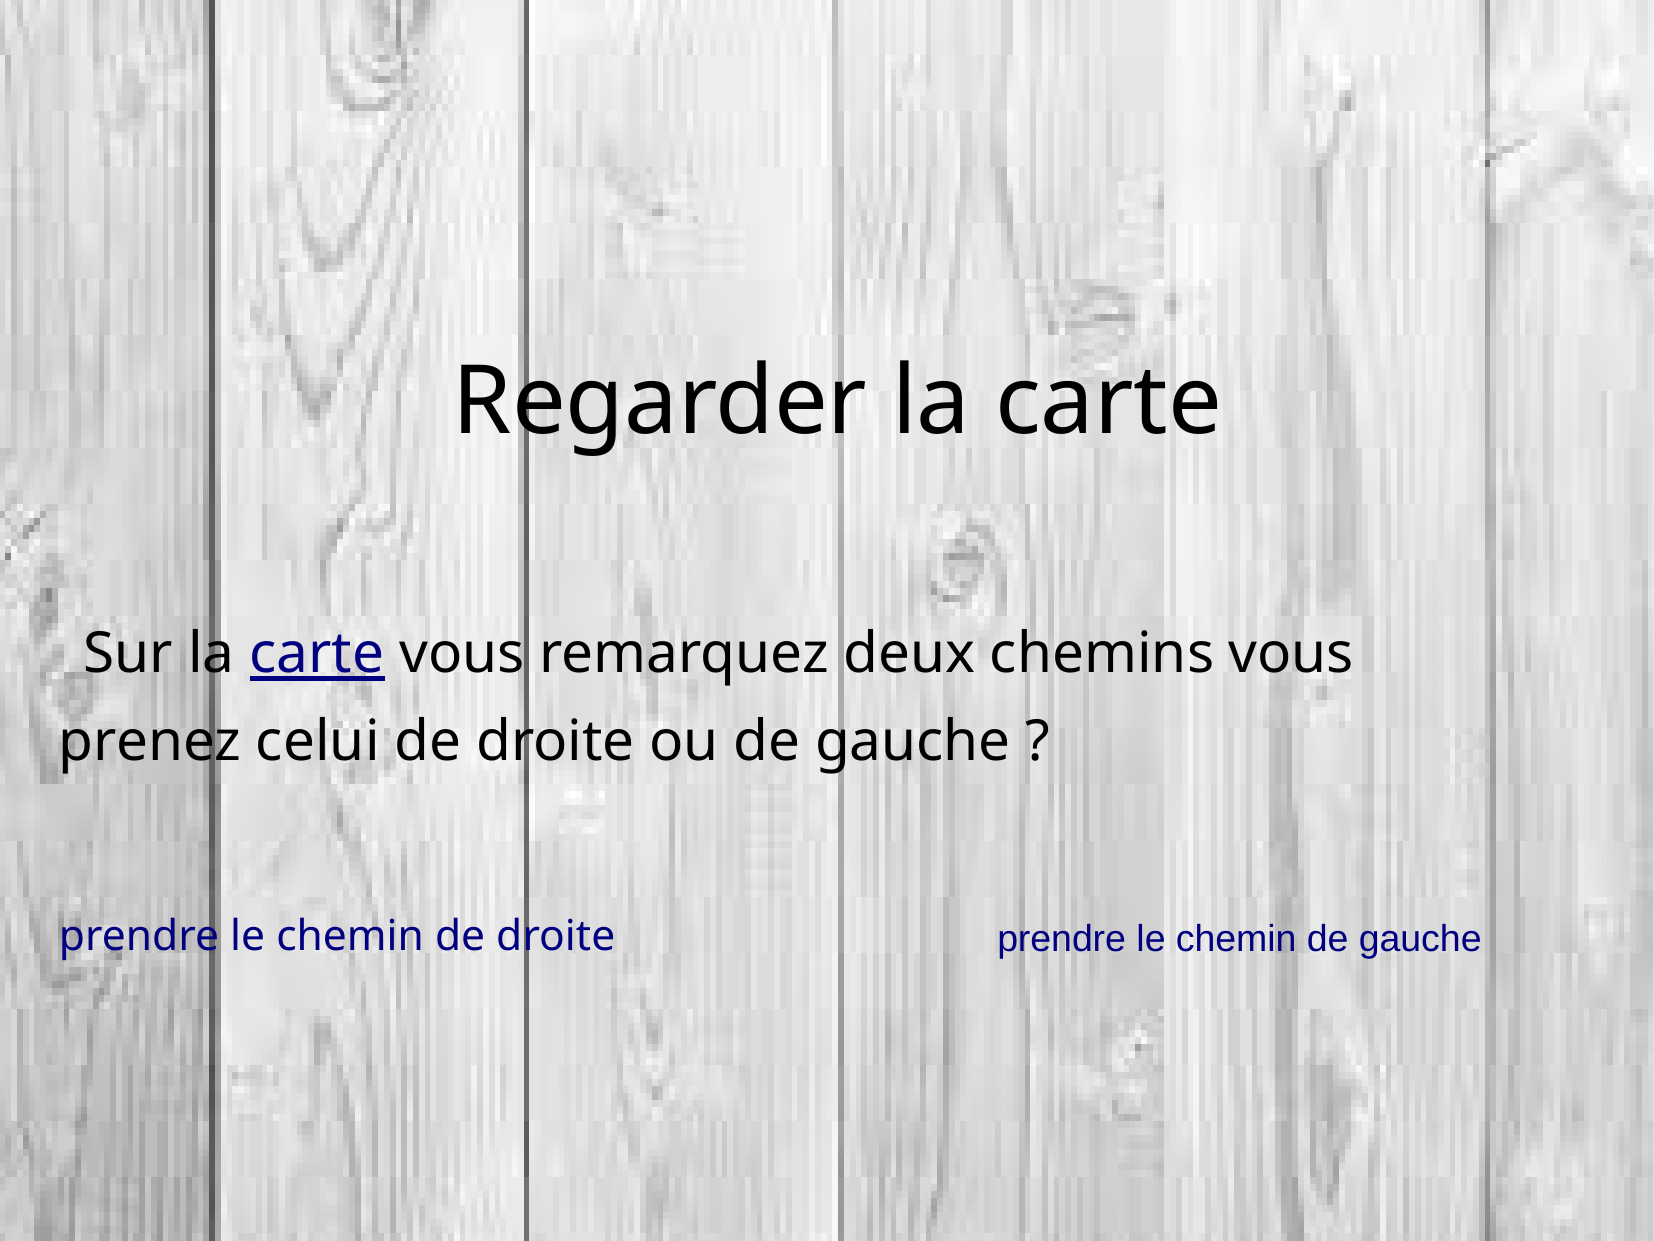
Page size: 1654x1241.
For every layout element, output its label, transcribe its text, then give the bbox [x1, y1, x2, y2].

picture [0, 0, 1654, 1241]
list Regarder la carte Sur la carte vous remarquez deux chemins vous prenez celui de droite ou de gauche ? prendre le chemin de droite [59, 331, 1548, 1052]
text_box prendre le chemin de gauche [982, 910, 1571, 981]
